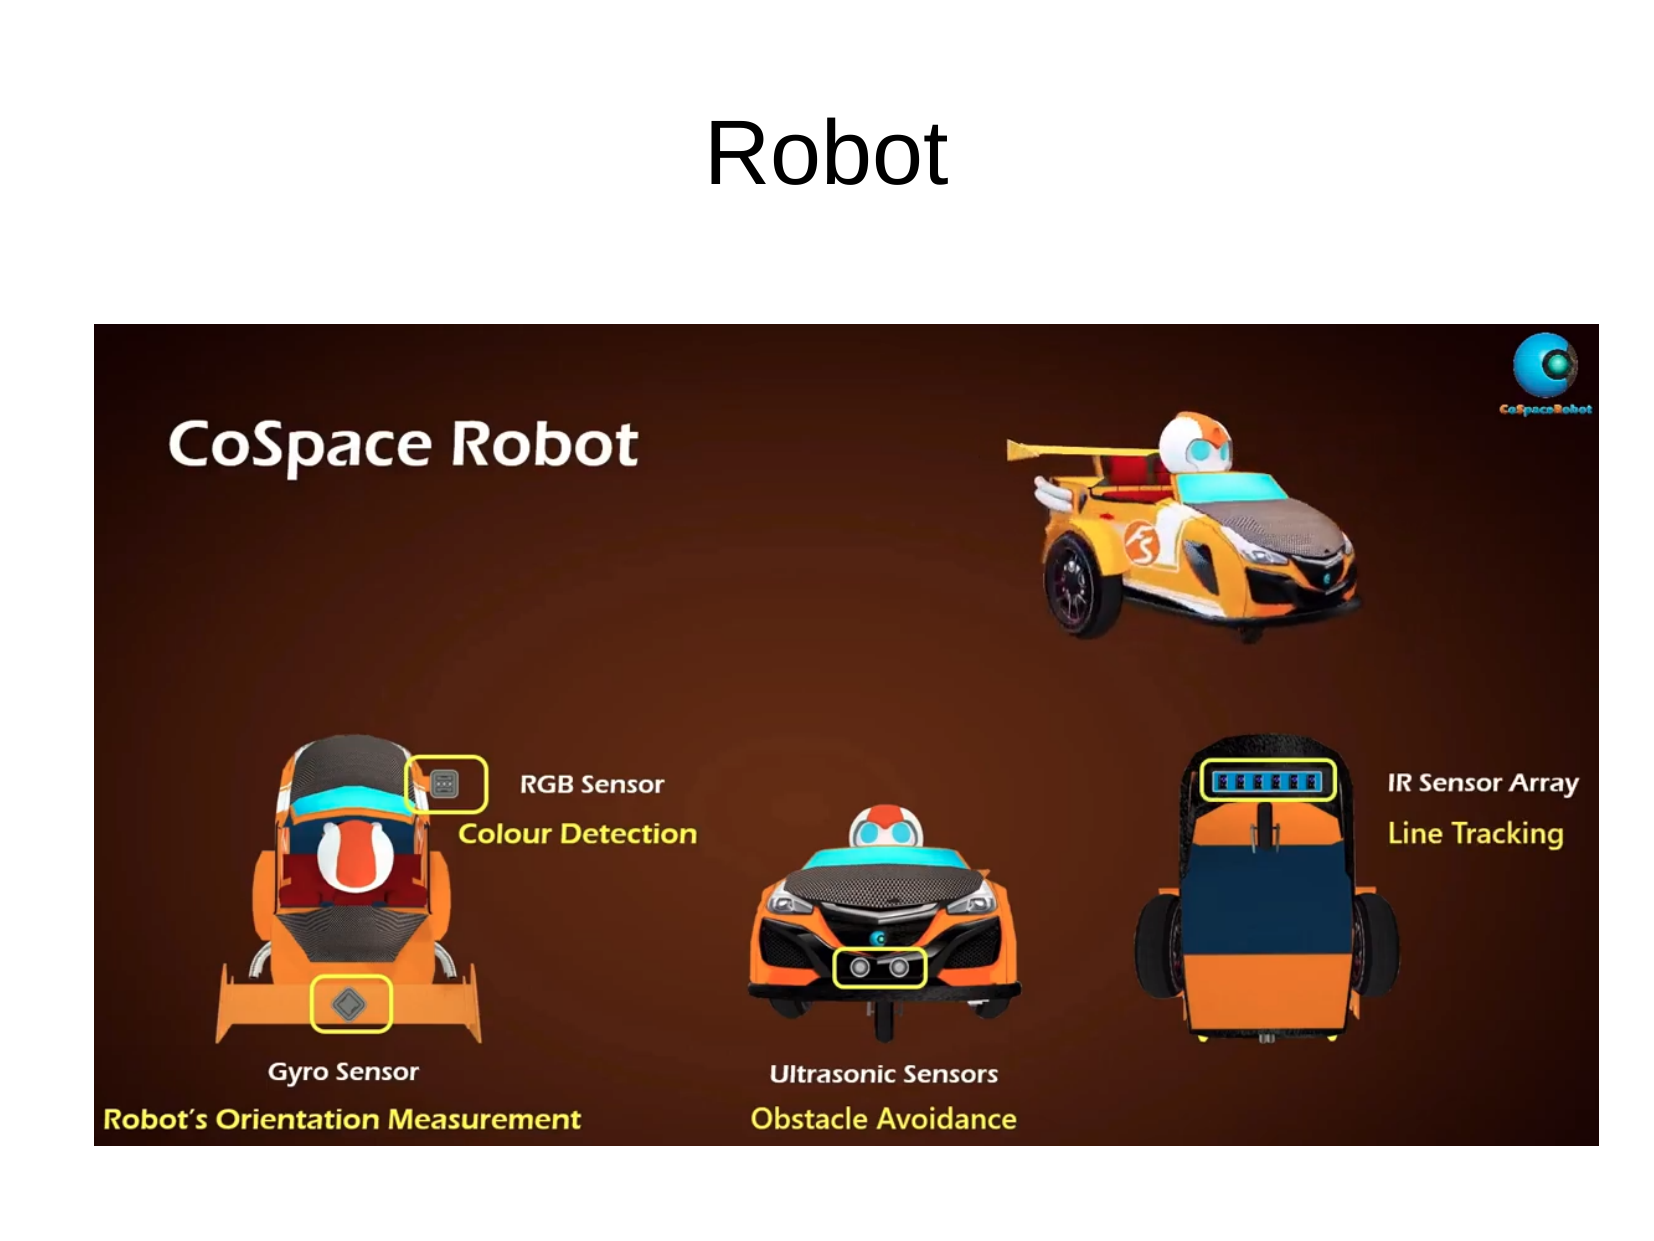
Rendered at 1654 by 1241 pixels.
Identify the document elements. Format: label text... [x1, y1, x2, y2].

title Robot [82, 49, 1571, 257]
picture [94, 324, 1599, 1146]
